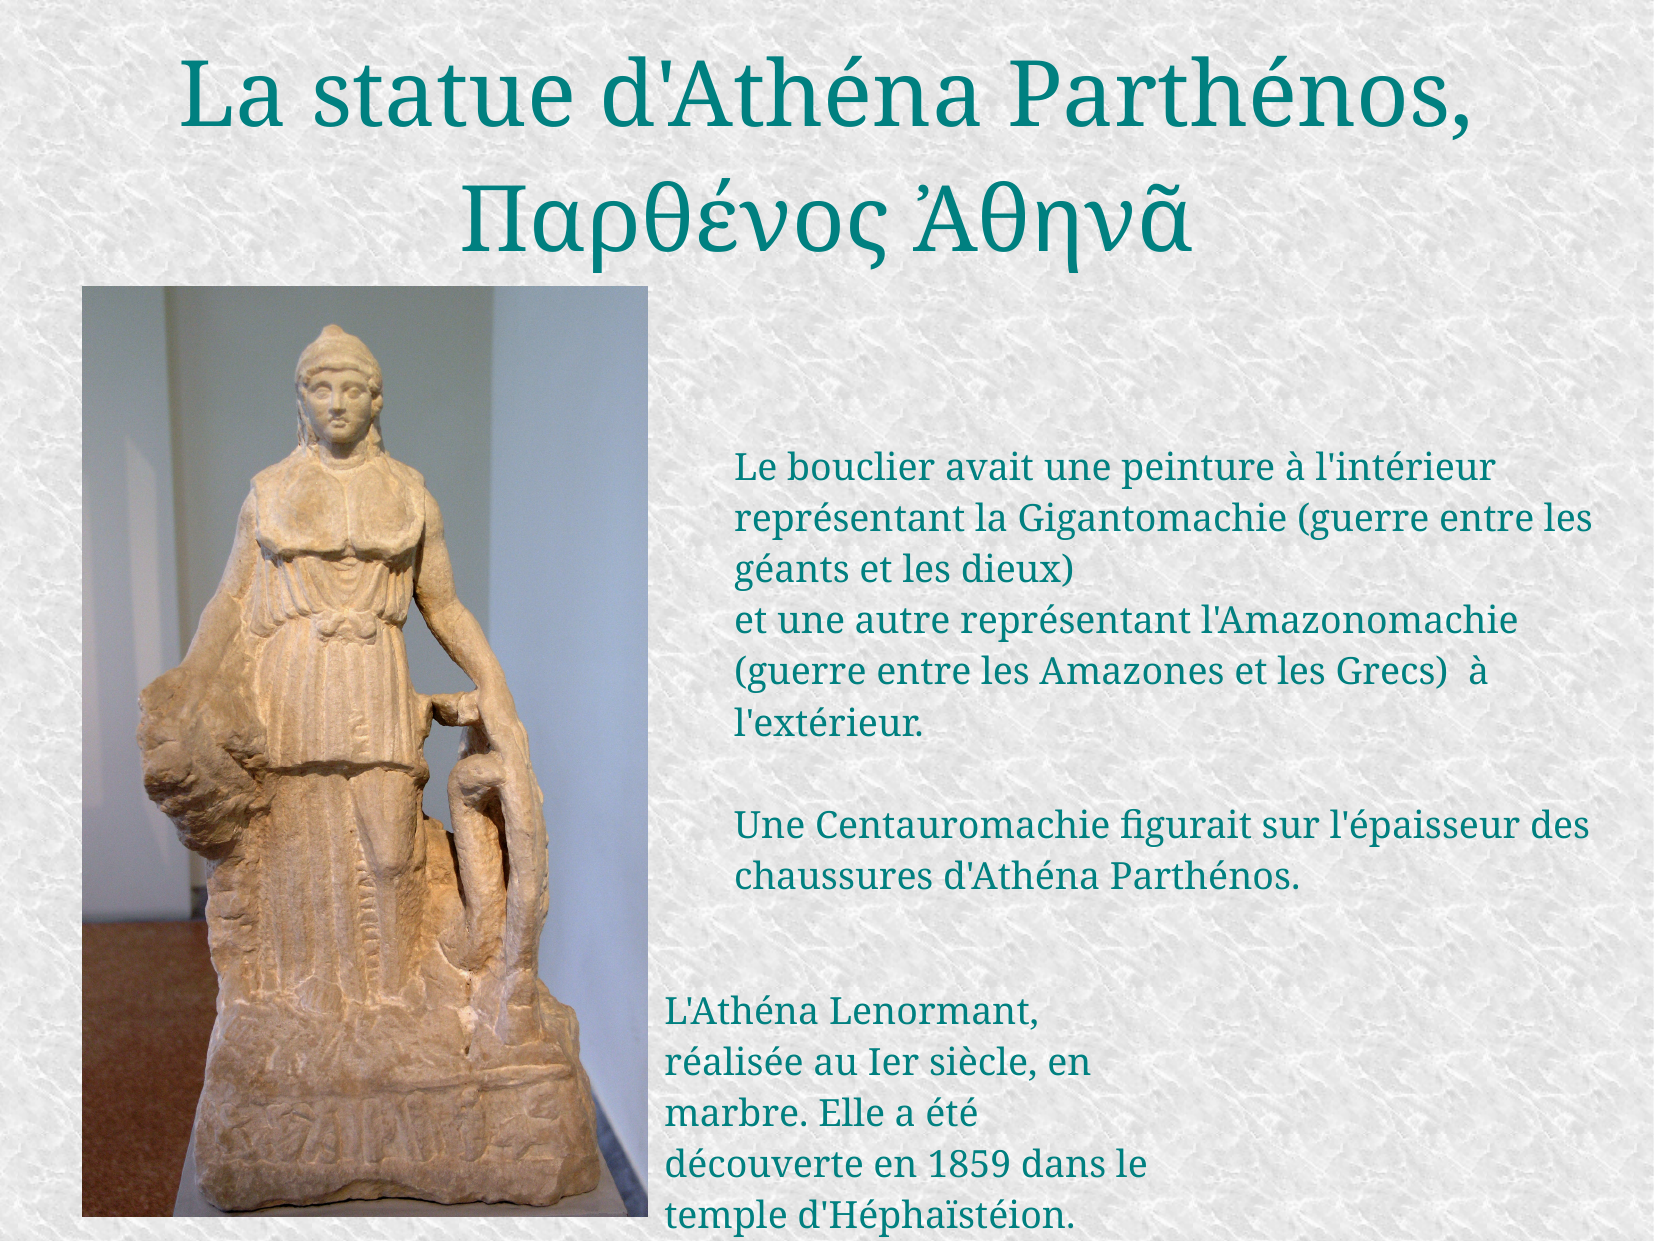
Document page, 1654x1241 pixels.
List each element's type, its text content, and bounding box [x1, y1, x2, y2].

picture [0, 0, 1654, 1241]
text_box L'Athéna Lenormant, réalisée au Ier siècle, en marbre. Elle a été découverte en 1859 dans le temple d'Héphaïstéion. [649, 977, 1182, 1193]
title La statue d'Athéna Parthénos, Παρθένος Ἀθηνᾶ [82, 29, 1571, 277]
text_box Le bouclier avait une peinture à l'intérieur représentant la Gigantomachie (guerre entre les géants et les dieux) et une autre représentant l'Amazonomachie (guerre entre les Amazones et les Grecs) à l'extérieur. Une Centauromachie figurait sur l'épaisseur des chaussures d'Athéna Parthénos. [719, 433, 1654, 851]
